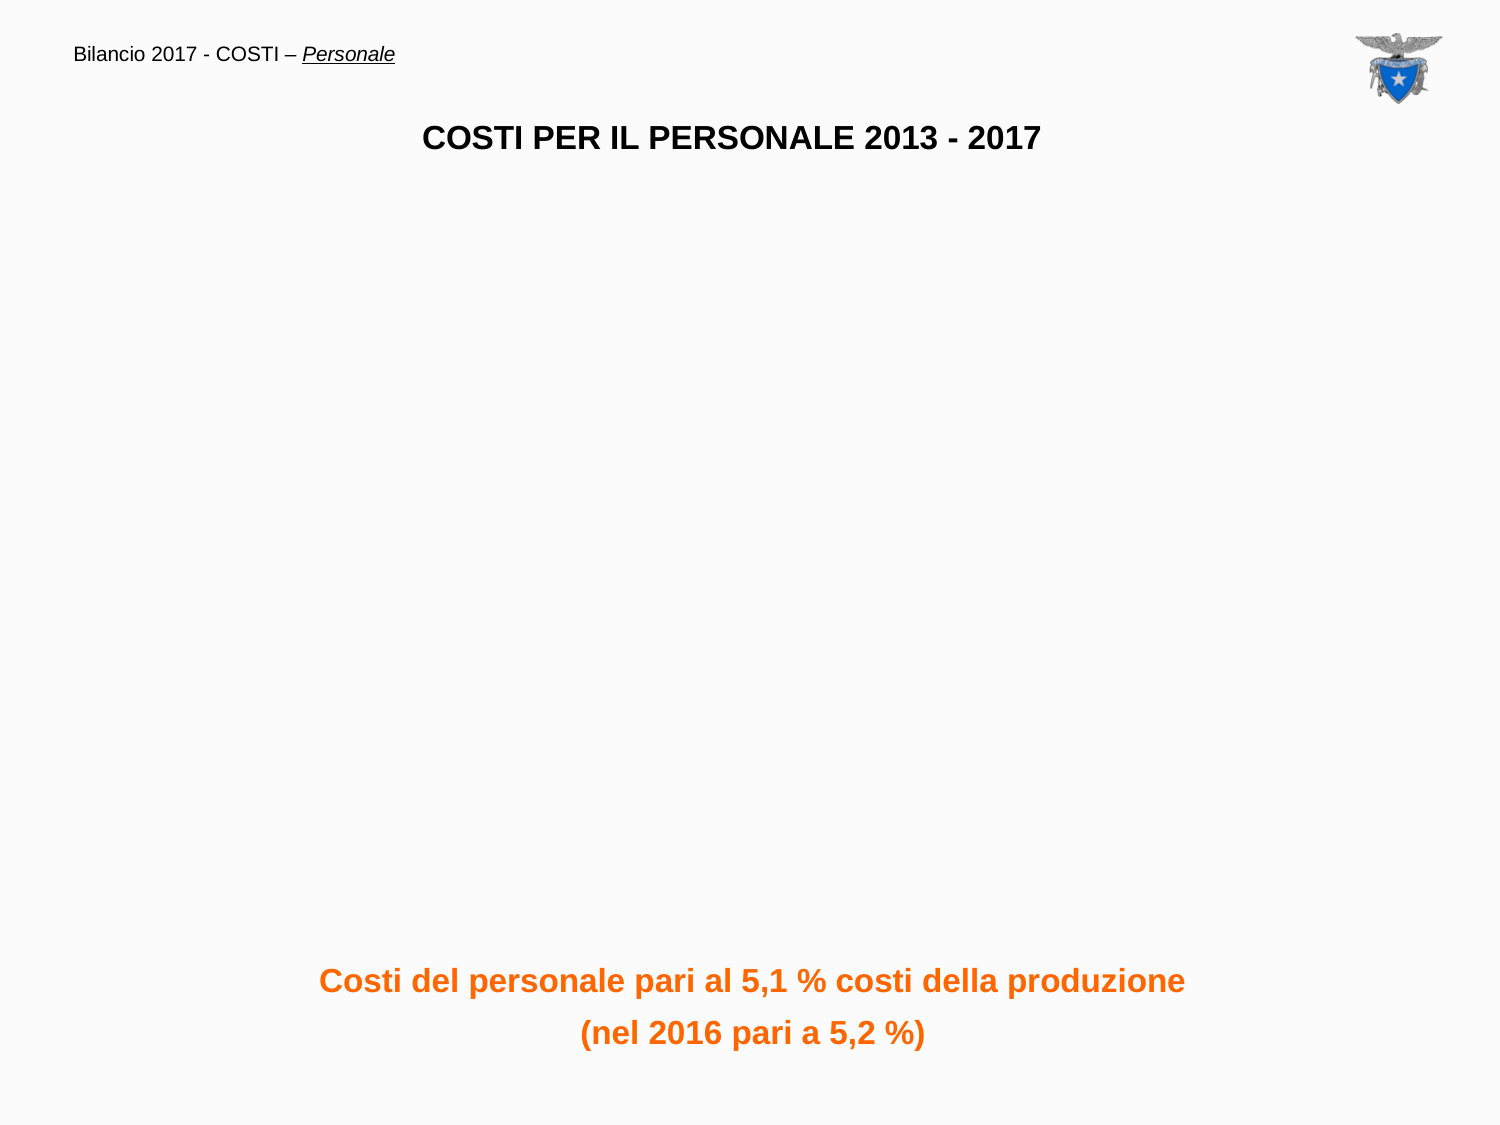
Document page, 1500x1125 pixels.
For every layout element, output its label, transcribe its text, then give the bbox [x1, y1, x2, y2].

picture [1352, 29, 1447, 112]
text_box COSTI PER IL PERSONALE 2013 - 2017 [159, 111, 1306, 168]
text_box Costi del personale pari al 5,1 % costi della produzione (nel 2016 pari a 5,2 %) [141, 948, 1365, 1074]
text_box Bilancio 2017 - COSTI – Personale [58, 35, 504, 76]
